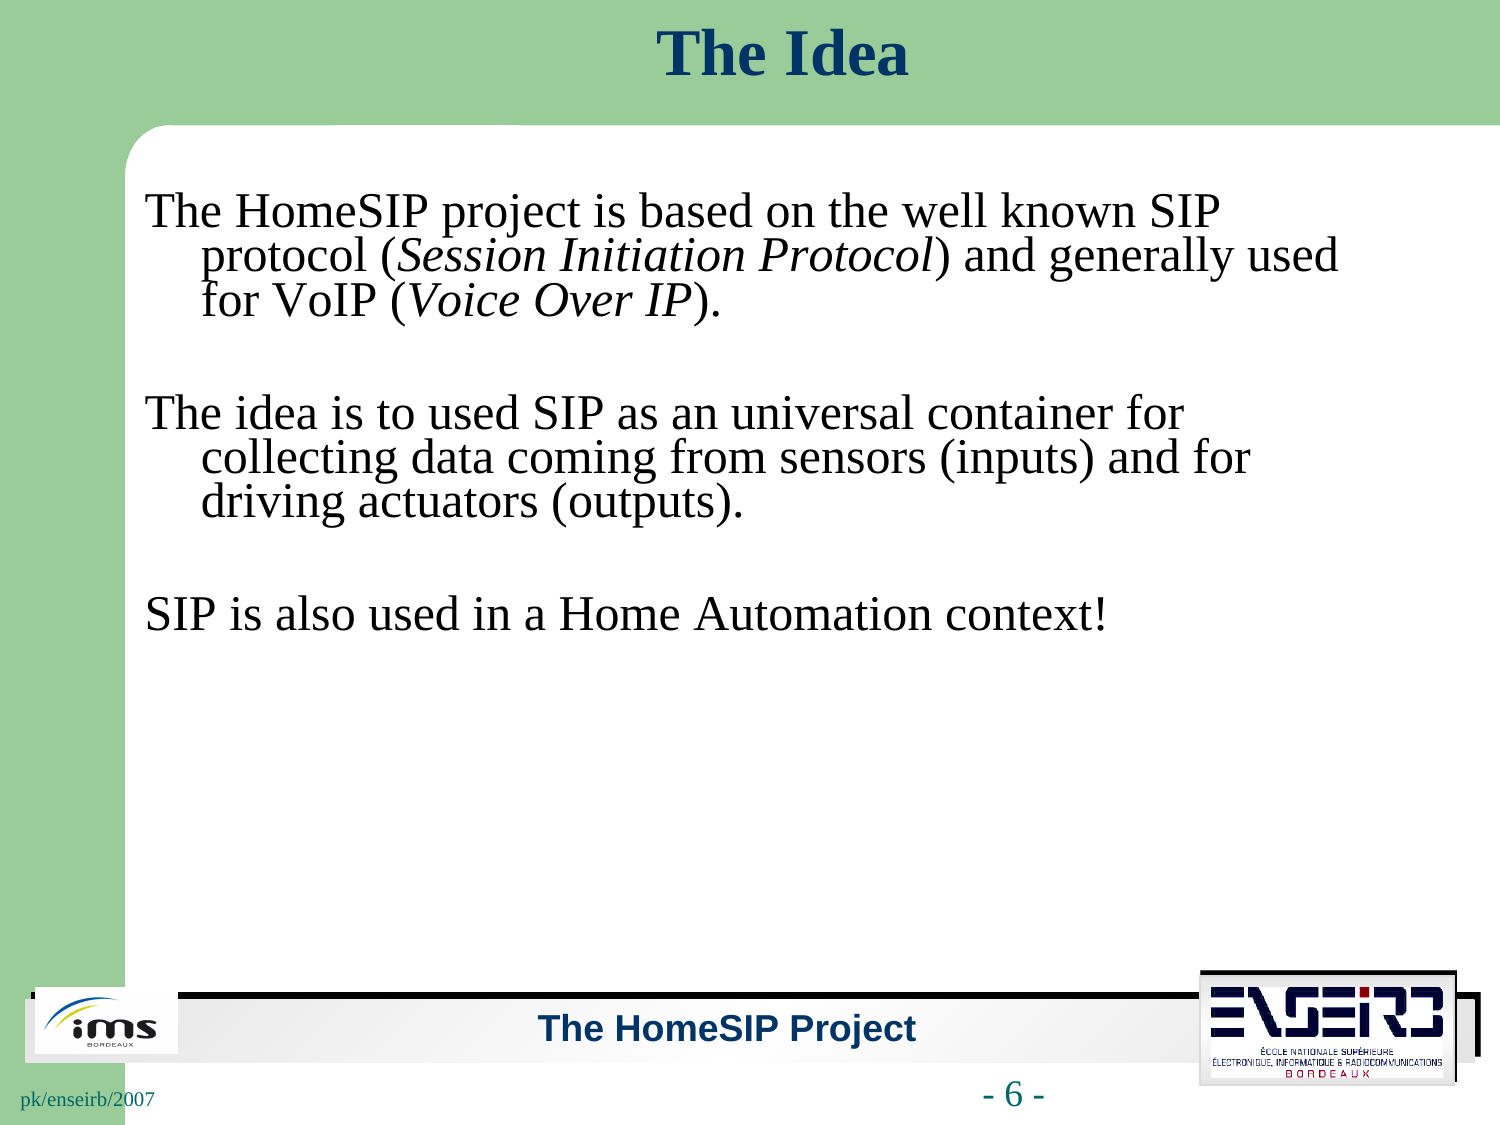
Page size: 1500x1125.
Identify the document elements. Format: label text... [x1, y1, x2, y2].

list The HomeSIP project is based on the well known SIP protocol (Session Initiation Protocol) and generally used for VoIP (Voice Over IP). The idea is to used SIP as an universal container for collecting data coming from sensors (inputs) and for driving actuators (outputs). SIP is also used in a Home Automation context! [129, 184, 1392, 796]
picture [1211, 987, 1443, 1078]
text_box The Idea [246, 8, 1322, 99]
picture [35, 987, 178, 1054]
